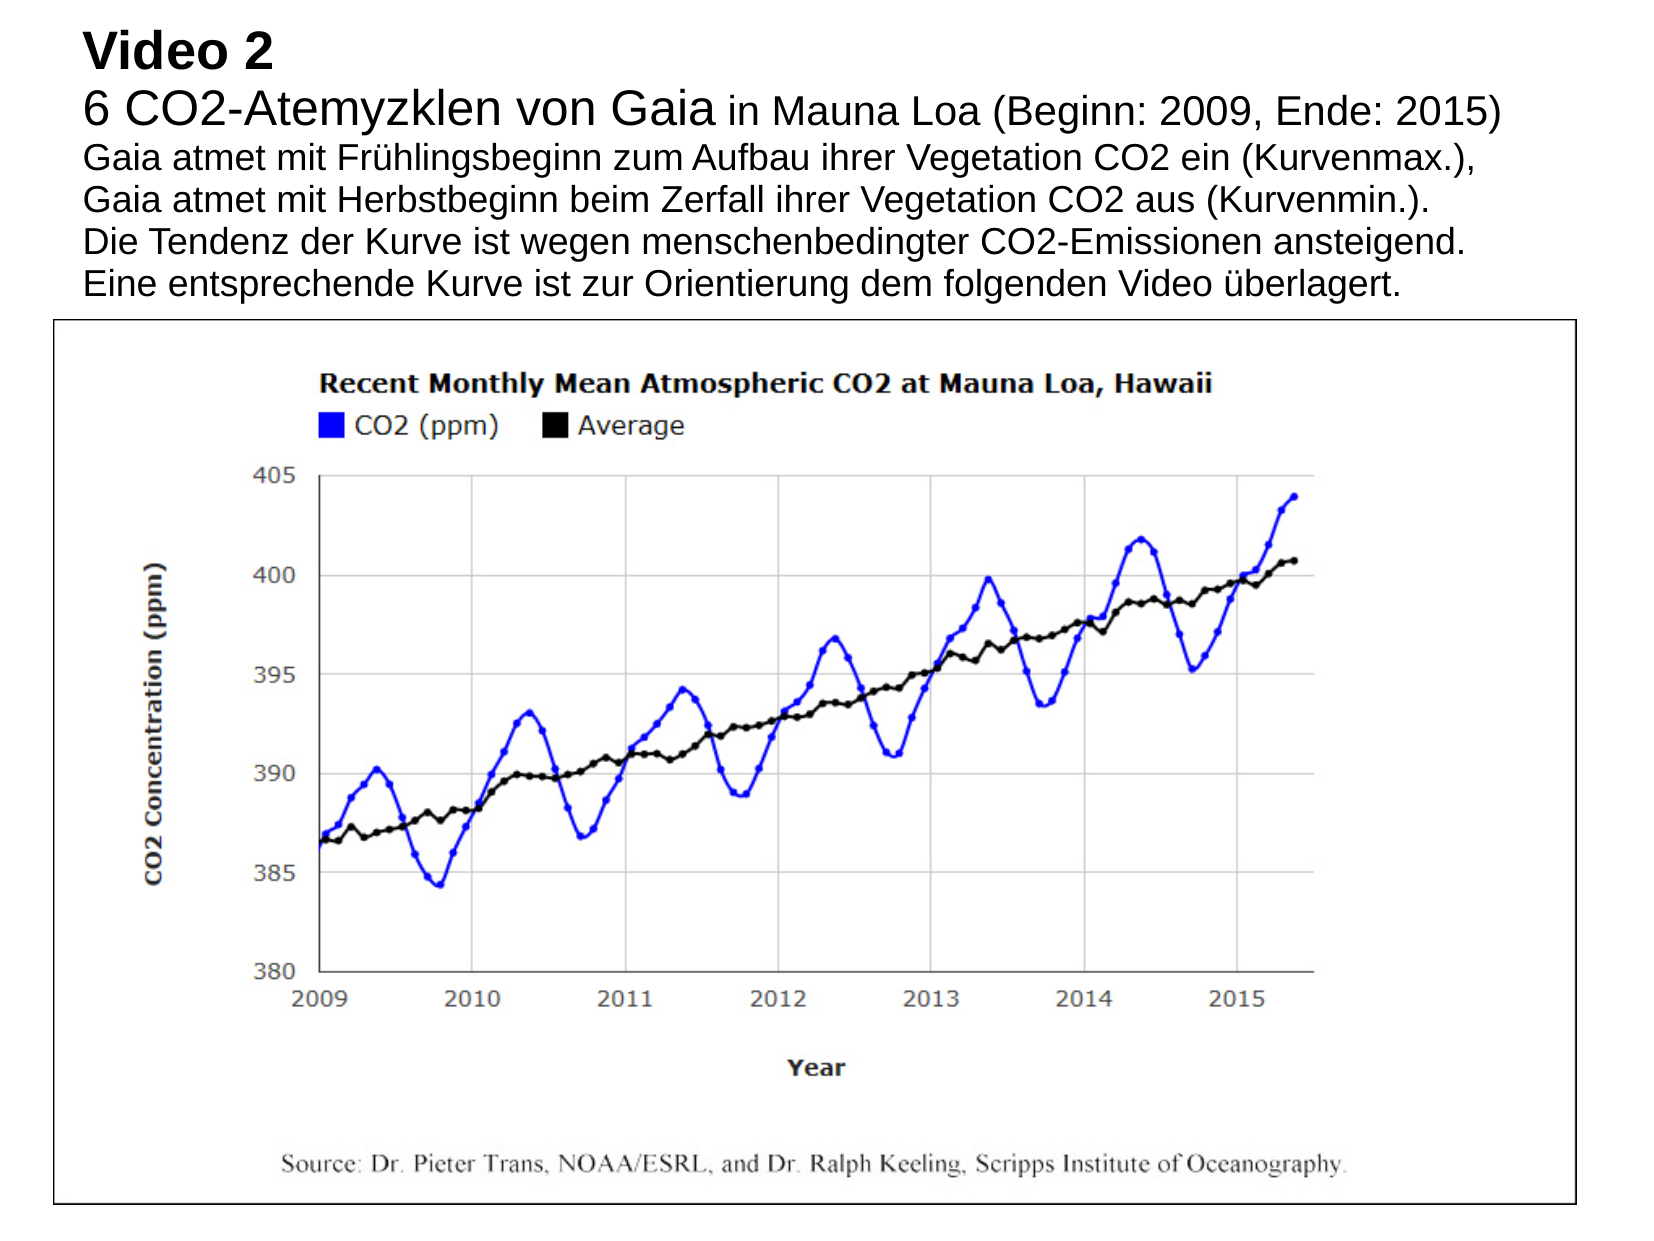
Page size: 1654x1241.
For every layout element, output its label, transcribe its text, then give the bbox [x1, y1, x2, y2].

picture [53, 319, 1577, 1205]
title Video 2 6 CO2-Atemyzklen von Gaia in Mauna Loa (Beginn: 2009, Ende: 2015) Gaia atmet mit Frühlingsbeginn zum Aufbau ihrer Vegetation CO2 ein (Kurvenmax.), Gaia atmet mit Herbstbeginn beim Zerfall ihrer Vegetation CO2 aus (Kurvenmin.). Die Tendenz der Kurve ist wegen menschenbedingter CO2-Emissionen ansteigend. Eine entsprechende Kurve ist zur Orientierung dem folgenden Video überlagert. [82, 20, 1571, 305]
